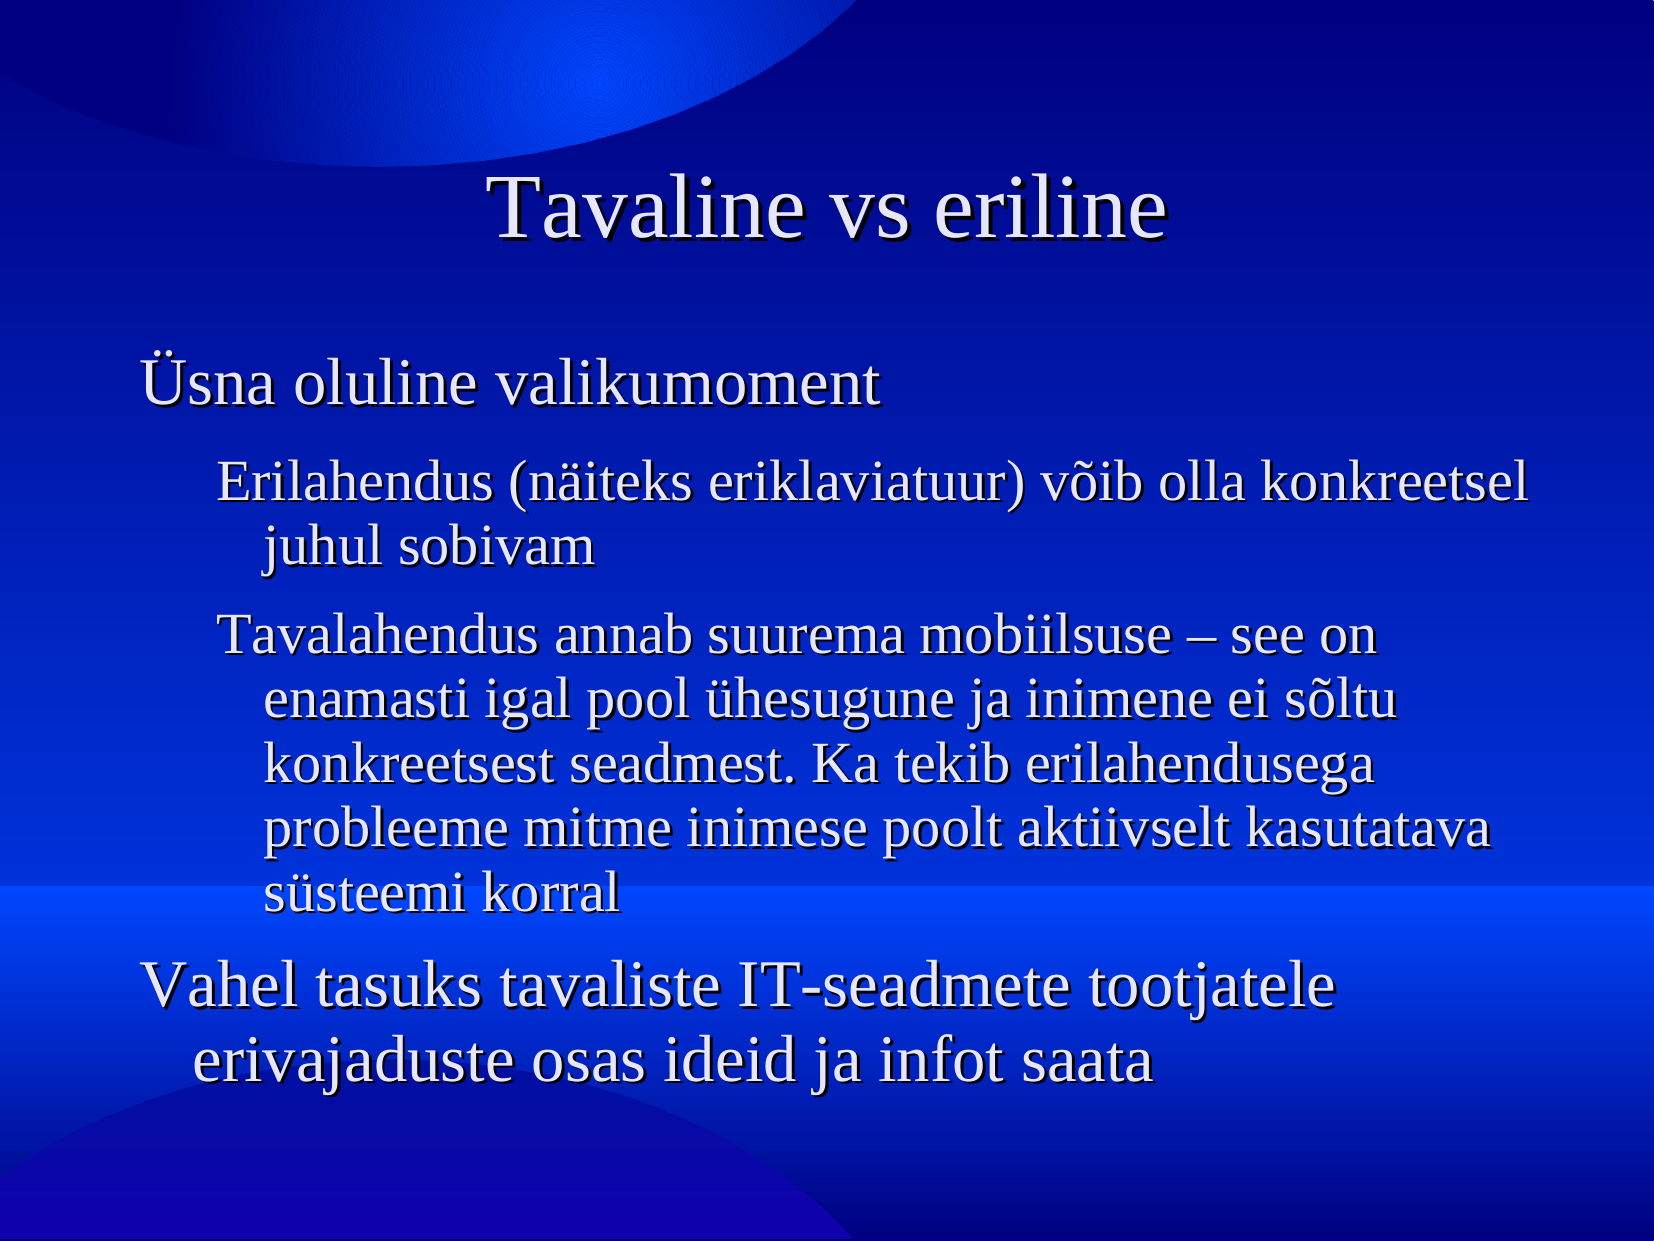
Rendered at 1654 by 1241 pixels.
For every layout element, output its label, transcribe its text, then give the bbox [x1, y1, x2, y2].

title Tavaline vs eriline [121, 102, 1534, 311]
list Üsna oluline valikumoment Erilahendus (näiteks eriklaviatuur) võib olla konkreetsel juhul sobivam Tavalahendus annab suurema mobiilsuse – see on enamasti igal pool ühesugune ja inimene ei sõltu konkreetsest seadmest. Ka tekib erilahendusega probleeme mitme inimese poolt aktiivselt kasutatava süsteemi korral Vahel tasuks tavaliste IT-seadmete tootjatele erivajaduste osas ideid ja infot saata [121, 344, 1534, 1127]
